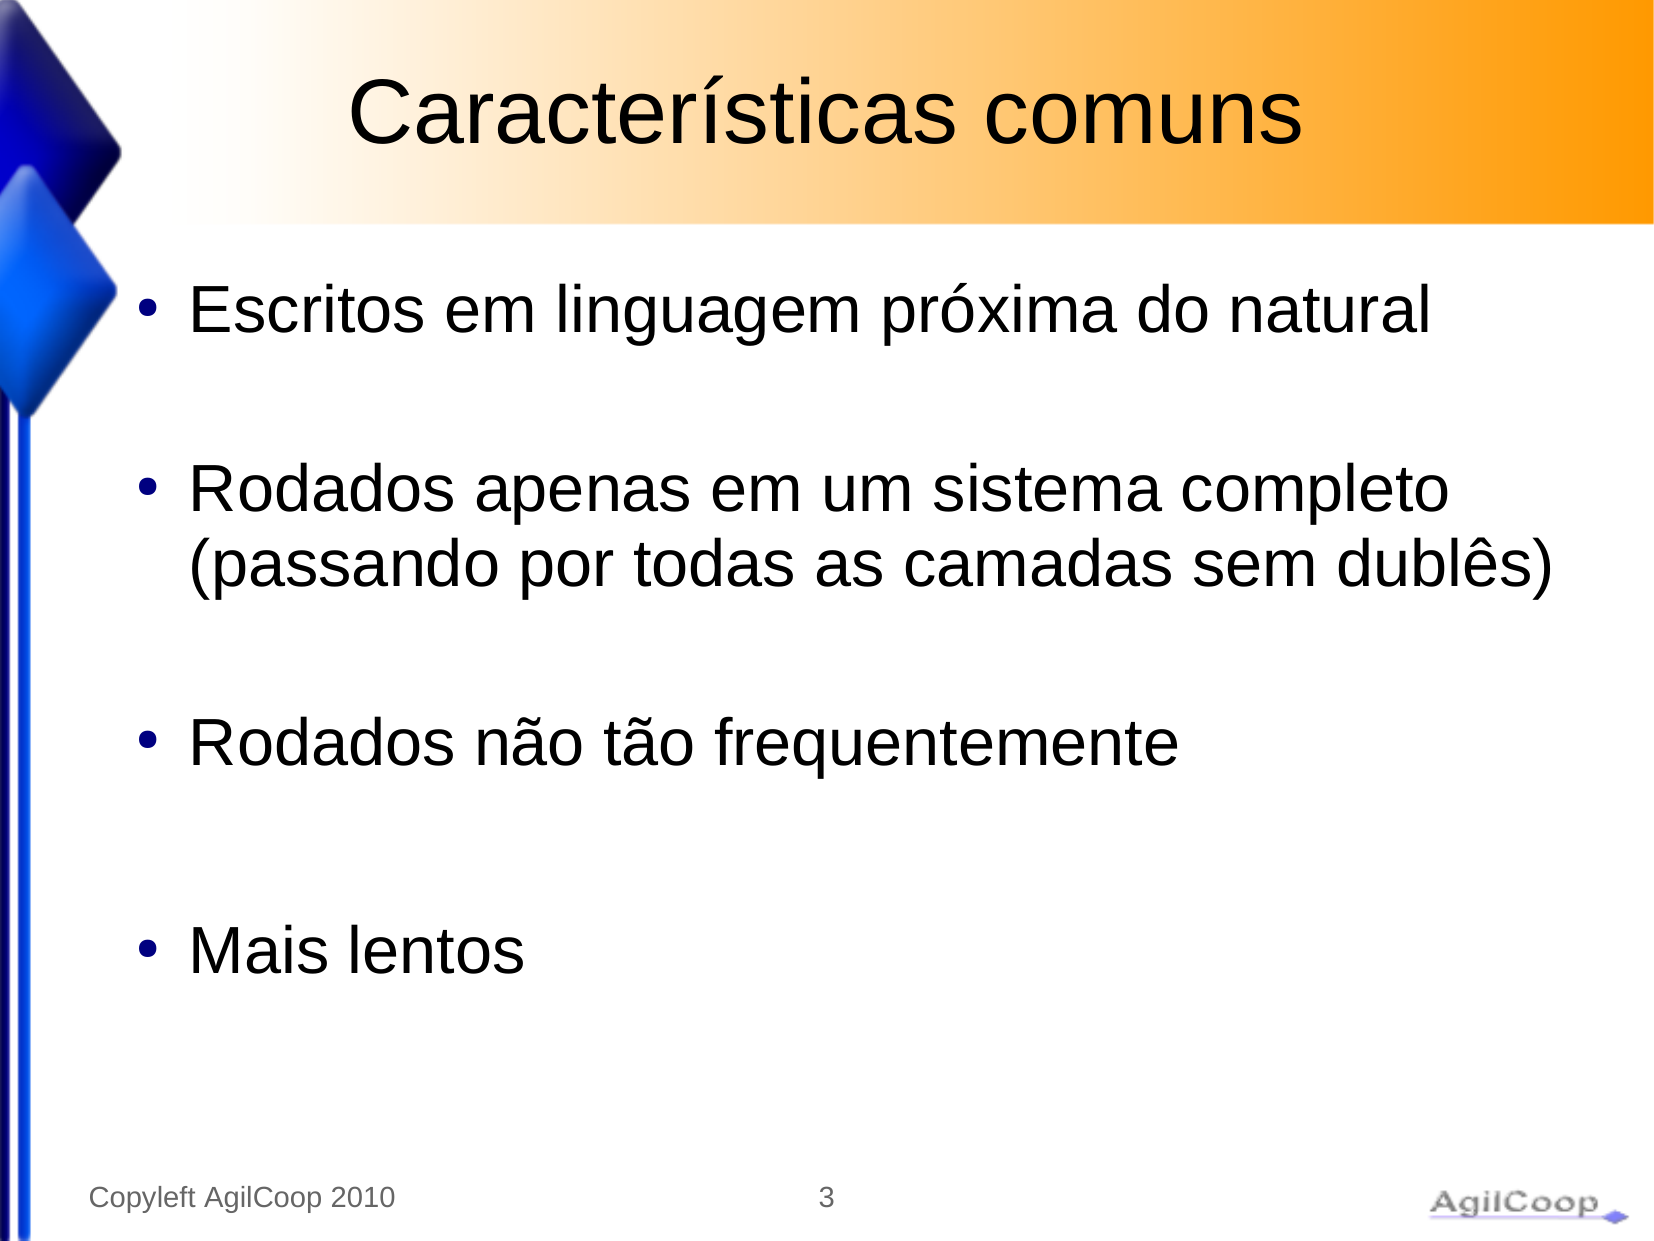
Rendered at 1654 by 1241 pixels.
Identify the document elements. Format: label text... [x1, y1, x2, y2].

title Características comuns [82, 15, 1571, 208]
picture [0, 0, 1654, 1241]
list Escritos em linguagem próxima do natural Rodados apenas em um sistema completo (passando por todas as camadas sem dublês) Rodados não tão frequentemente Mais lentos [118, 271, 1607, 1108]
